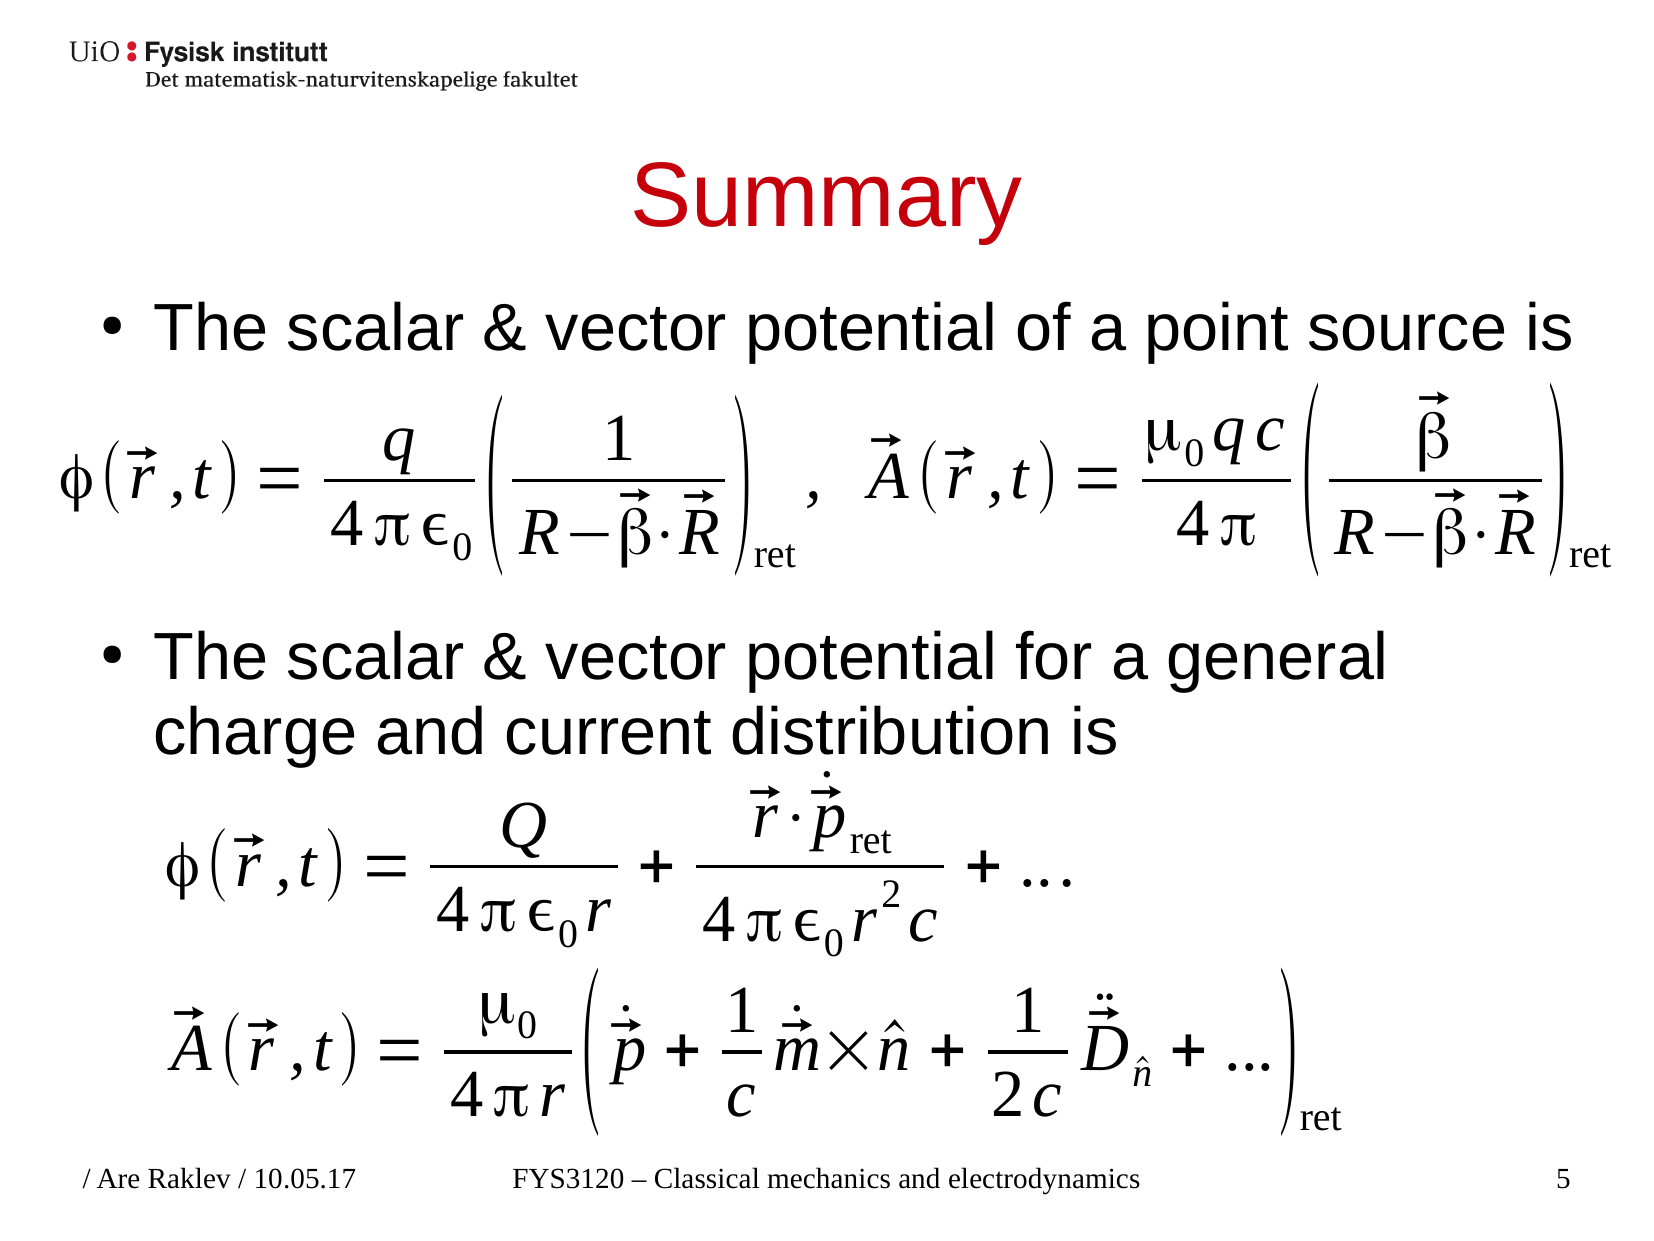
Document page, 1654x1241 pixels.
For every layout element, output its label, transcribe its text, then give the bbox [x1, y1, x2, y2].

chart [158, 768, 1350, 1140]
picture [68, 37, 581, 93]
title Summary [82, 90, 1571, 290]
chart [52, 379, 1619, 581]
list The scalar & vector potential of a point source is The scalar & vector potential for a general charge and current distribution is [82, 581, 1613, 1147]
list The scalar & vector potential of a point source is The scalar & vector potential for a general charge and current distribution is [82, 290, 1613, 379]
